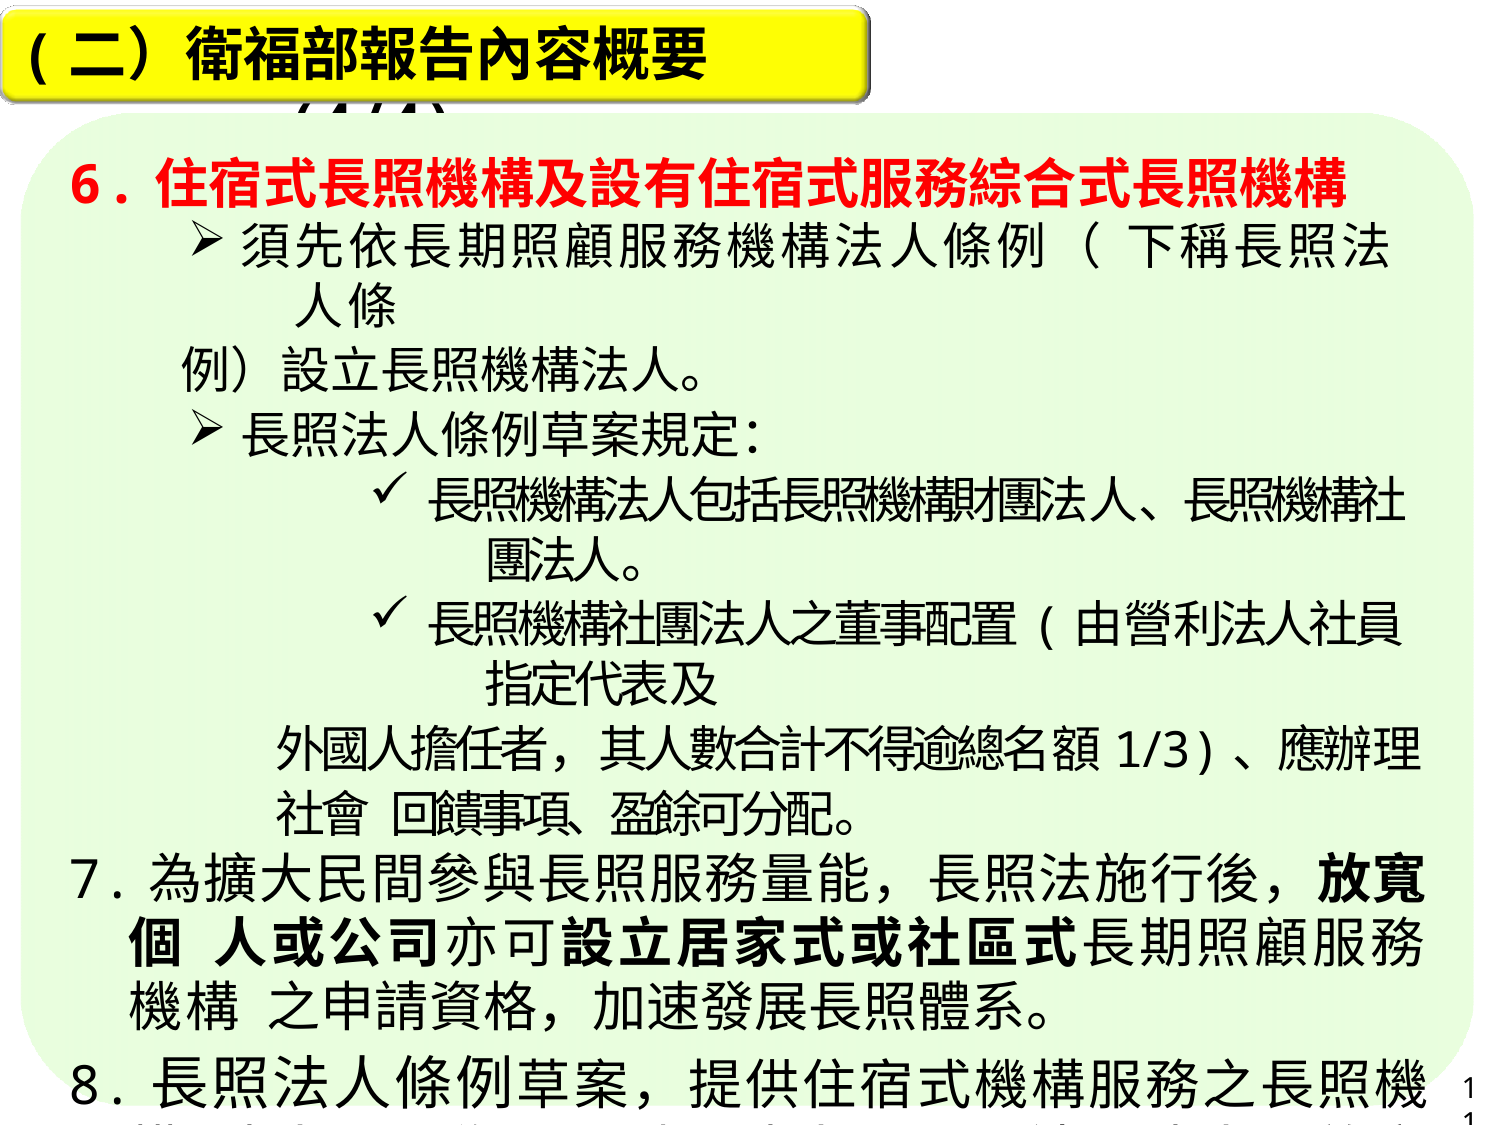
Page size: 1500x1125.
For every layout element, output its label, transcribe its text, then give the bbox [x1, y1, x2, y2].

text_box [1277, 1069, 1383, 1106]
text_box [884, 1085, 903, 1091]
text_box [774, 1074, 785, 1087]
text_box [993, 1090, 1011, 1106]
text_box [1326, 1069, 1334, 1074]
text_box [1058, 1099, 1076, 1106]
text_box [21, 114, 1474, 1106]
text_box [1409, 1069, 1419, 1087]
text_box [839, 1069, 957, 1106]
text_box [407, 1069, 463, 1106]
text_box [1209, 1101, 1223, 1106]
text_box [478, 1069, 505, 1106]
text_box [1276, 1088, 1302, 1106]
text_box [591, 1075, 610, 1081]
text_box [700, 1069, 754, 1106]
text_box [1069, 1069, 1094, 1106]
text_box [603, 1097, 618, 1106]
title (二）衛福部報告內容概要(4/4) [17, 15, 839, 90]
text_box [467, 1069, 487, 1106]
text_box [1160, 1069, 1181, 1082]
text_box [365, 1069, 403, 1106]
text_box [529, 1075, 557, 1079]
text_box [0, 4, 871, 104]
text_box [1178, 1069, 1189, 1075]
text_box [1094, 1090, 1106, 1106]
text_box [1012, 1069, 1041, 1106]
text_box [1161, 1069, 1242, 1106]
text_box [709, 1099, 719, 1106]
text_box [1009, 1069, 1019, 1087]
text_box [884, 1095, 903, 1102]
text_box [300, 1069, 359, 1106]
text_box [1109, 1069, 1114, 1106]
text_box [1123, 1083, 1134, 1094]
text_box [952, 1069, 983, 1106]
text_box [1172, 1092, 1191, 1106]
text_box 11 [1459, 1067, 1494, 1107]
text_box [714, 1071, 732, 1075]
text_box [1118, 1069, 1158, 1106]
text_box [1386, 1069, 1407, 1106]
text_box [1219, 1069, 1272, 1106]
text_box [78, 1069, 91, 1081]
text_box [344, 1077, 381, 1106]
text_box [986, 1069, 1007, 1106]
text_box [1118, 1083, 1126, 1106]
text_box [221, 1076, 229, 1087]
text_box [529, 1082, 557, 1087]
text_box [585, 1097, 599, 1106]
text_box [1393, 1090, 1411, 1106]
text_box 6.住宿式長照機構及設有住宿式服務綜合式長照機構 須先依長期照顧服務機構法人條例（ 下稱長照法人條 例）設立長照機構法人。 長照法人條例草案規定： 長照機構法人包括長照機構財團法人、長照機構社團法人。 長照機構社團法人之董事配置(由營利法人社員指定代表及 外國人擔任者，其人數合計不得逾總名額1/3)、應辦理社會 回饋事項、盈餘可分配。 7.為擴大民間參與長照服務量能，長照法施行後，放寬個 人或公司亦可設立居家式或社區式長期照顧服務機構 之申請資格，加速發展長照體系。 8.長照法人條例草案，提供住宿式機構服務之長照機構 法人區分為長照財團法人及長照社團法人，放寬提供 服務單位資格，發展資源回應未來需求。 [67, 146, 1434, 1069]
text_box [167, 1087, 195, 1106]
text_box [76, 1086, 92, 1101]
text_box [1045, 1069, 1065, 1106]
text_box [168, 1069, 307, 1106]
text_box [1326, 1078, 1334, 1088]
text_box [758, 1069, 812, 1106]
text_box [1097, 1077, 1106, 1086]
text_box [508, 1069, 697, 1106]
text_box [816, 1069, 835, 1106]
